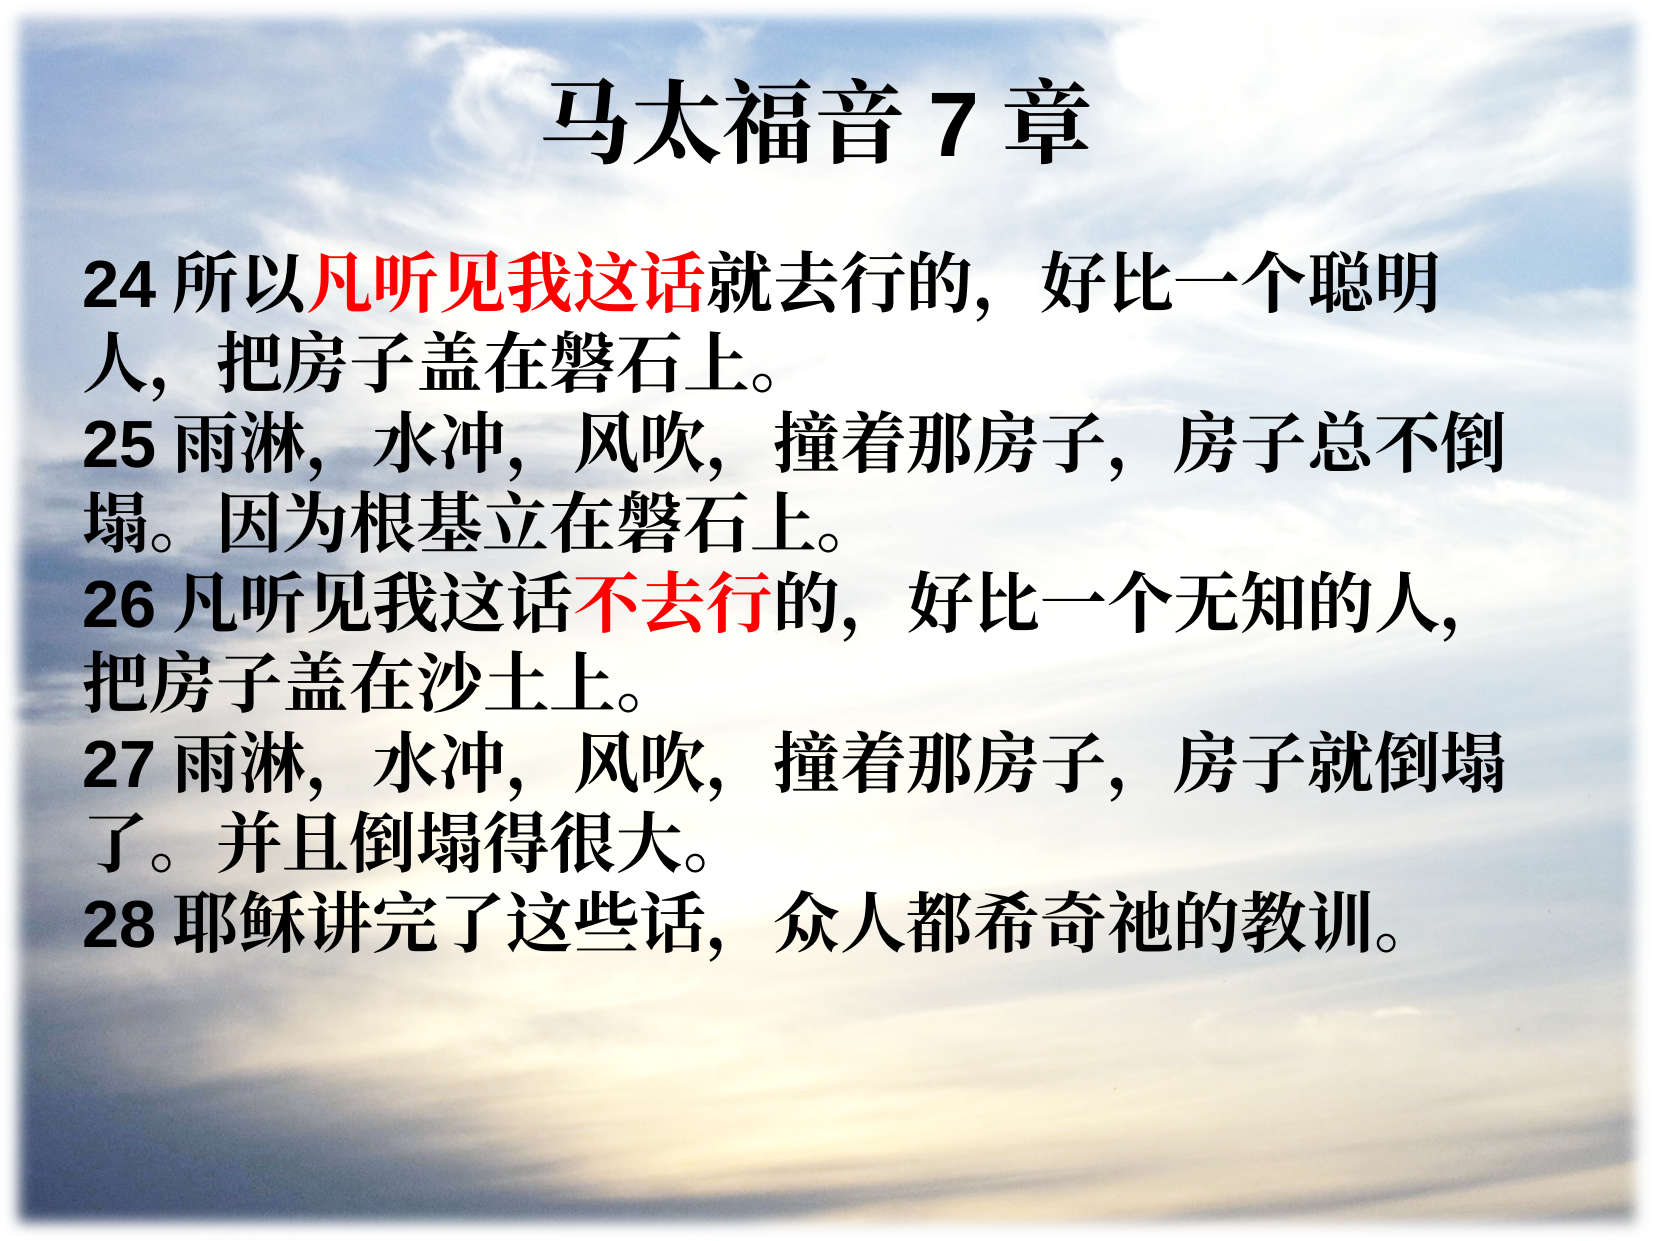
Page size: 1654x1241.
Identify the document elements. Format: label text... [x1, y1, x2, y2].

list 24所以凡听见我这话就去行的，好比一个聪明人，把房子盖在磐石上。 25雨淋，水冲，风吹，撞着那房子，房子总不倒塌。因为根基立在磐石上。 26凡听见我这话不去行的，好比一个无知的人，把房子盖在沙土上。 27雨淋，水冲，风吹，撞着那房子，房子就倒塌了。并且倒塌得很大。 28耶稣讲完了这些话，众人都希奇祂的教训。 [82, 240, 1571, 1109]
title 马太福音7章 [82, 49, 1551, 192]
picture [0, 0, 1654, 1241]
